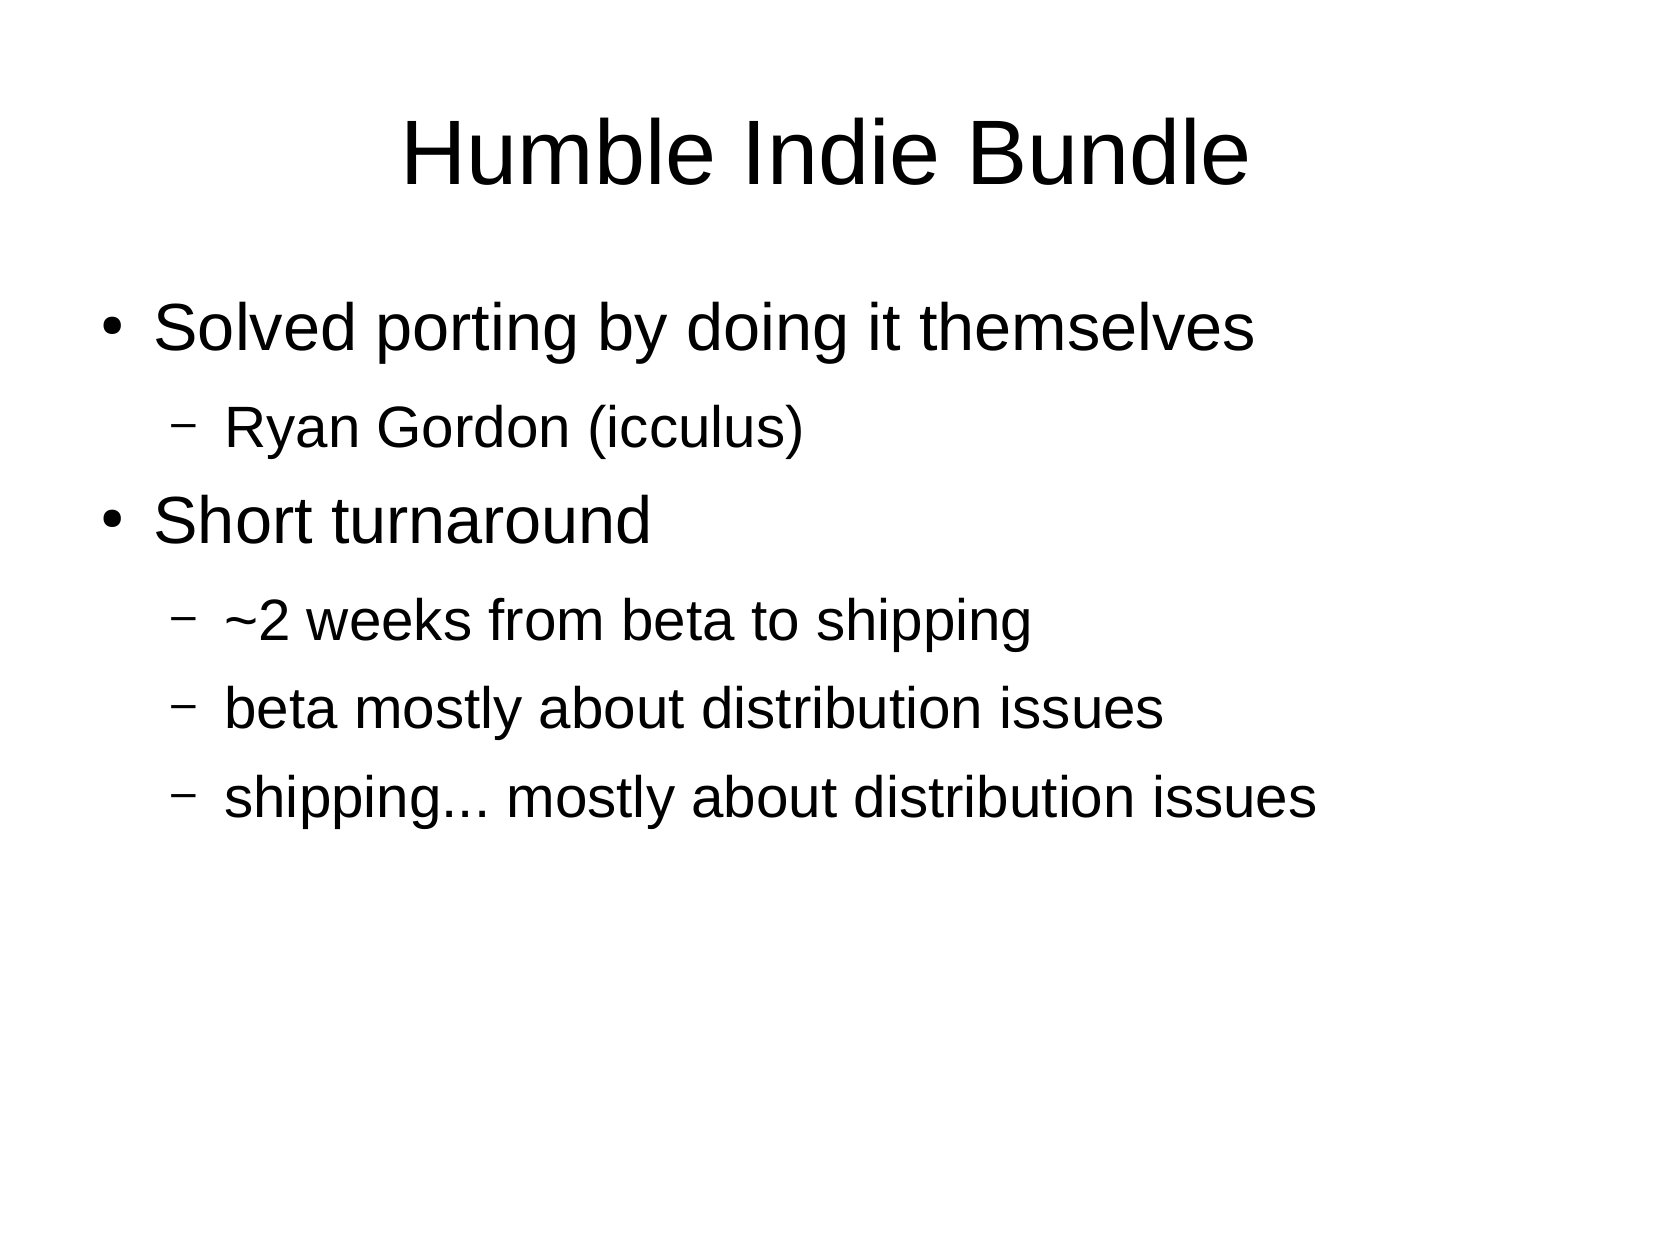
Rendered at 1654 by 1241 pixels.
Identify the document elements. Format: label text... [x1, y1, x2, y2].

title Humble Indie Bundle [82, 49, 1571, 257]
list Solved porting by doing it themselves Ryan Gordon (icculus) Short turnaround ~2 weeks from beta to shipping beta mostly about distribution issues shipping... mostly about distribution issues [82, 290, 1538, 1010]
